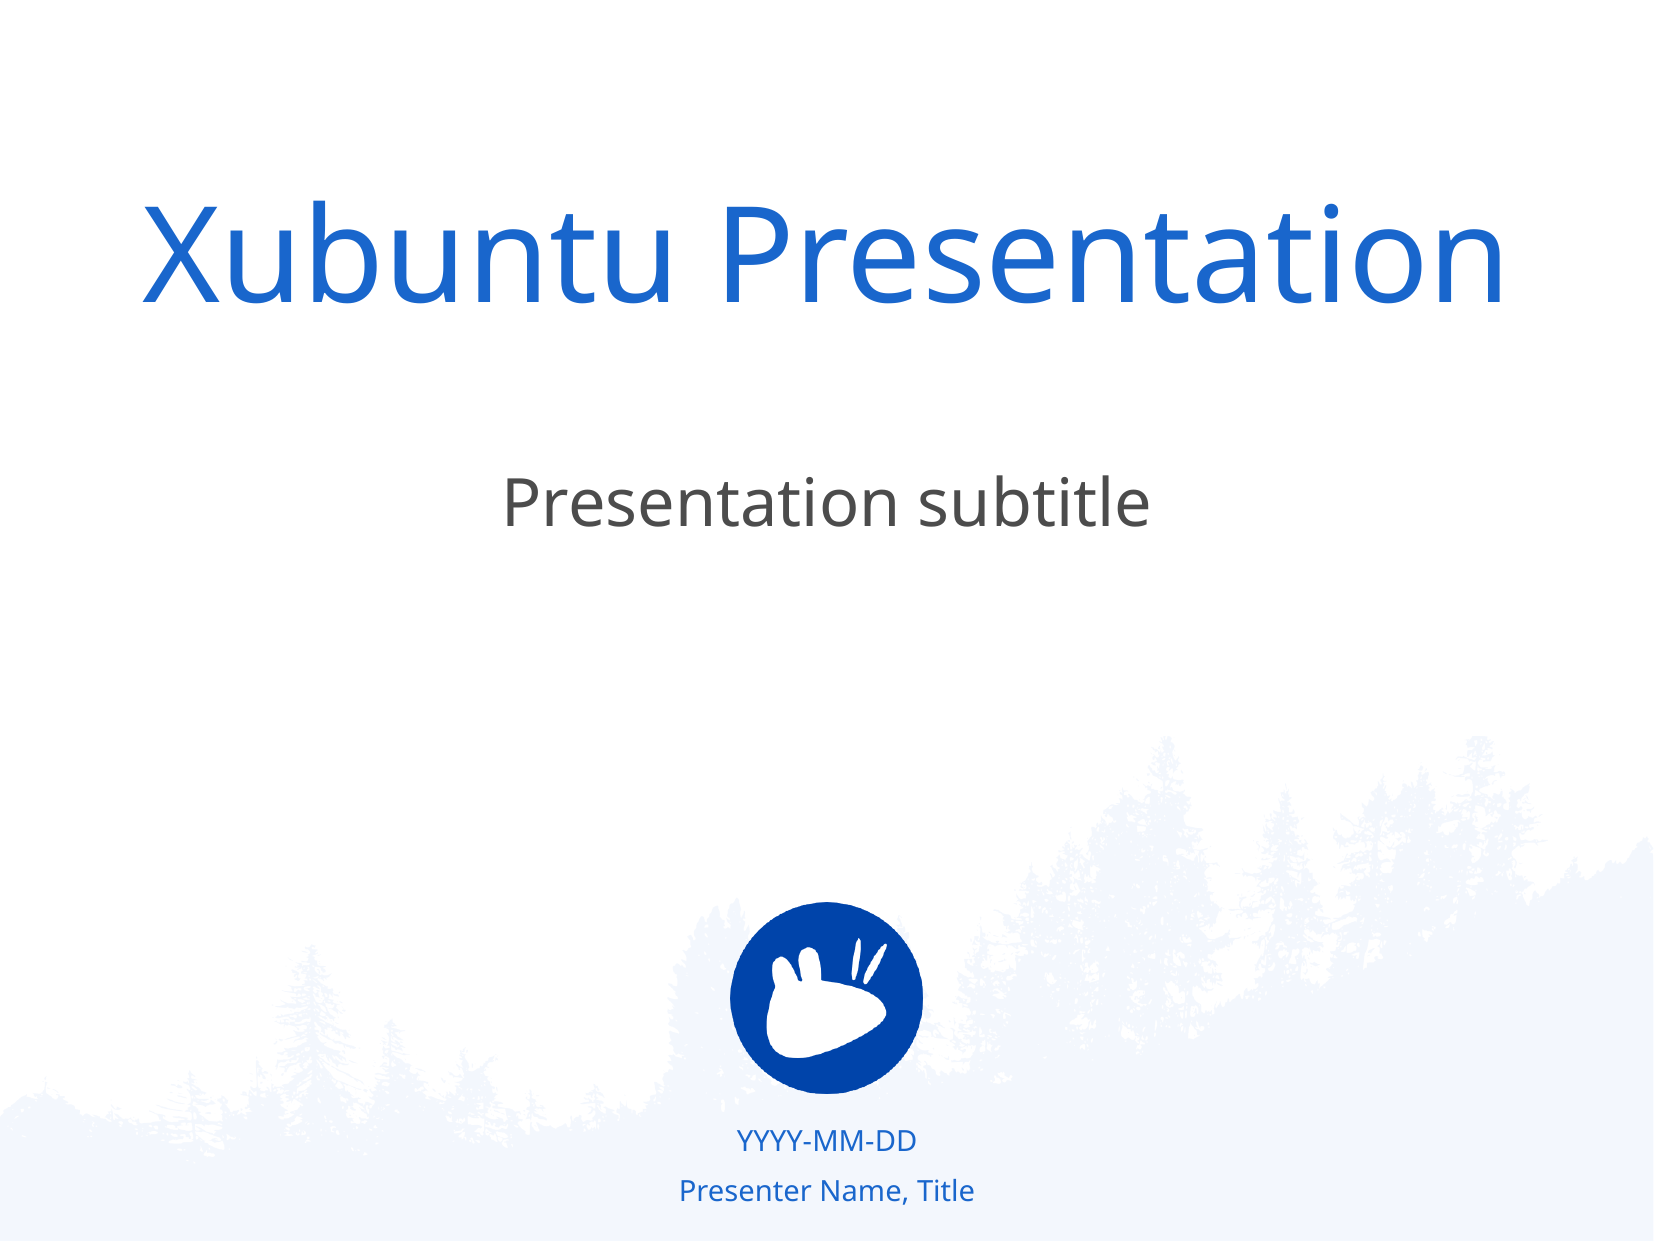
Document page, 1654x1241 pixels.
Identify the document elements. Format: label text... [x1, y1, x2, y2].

title Xubuntu Presentation [118, 88, 1537, 414]
picture [0, 736, 1654, 1241]
subtitle Presentation subtitle [118, 437, 1537, 841]
